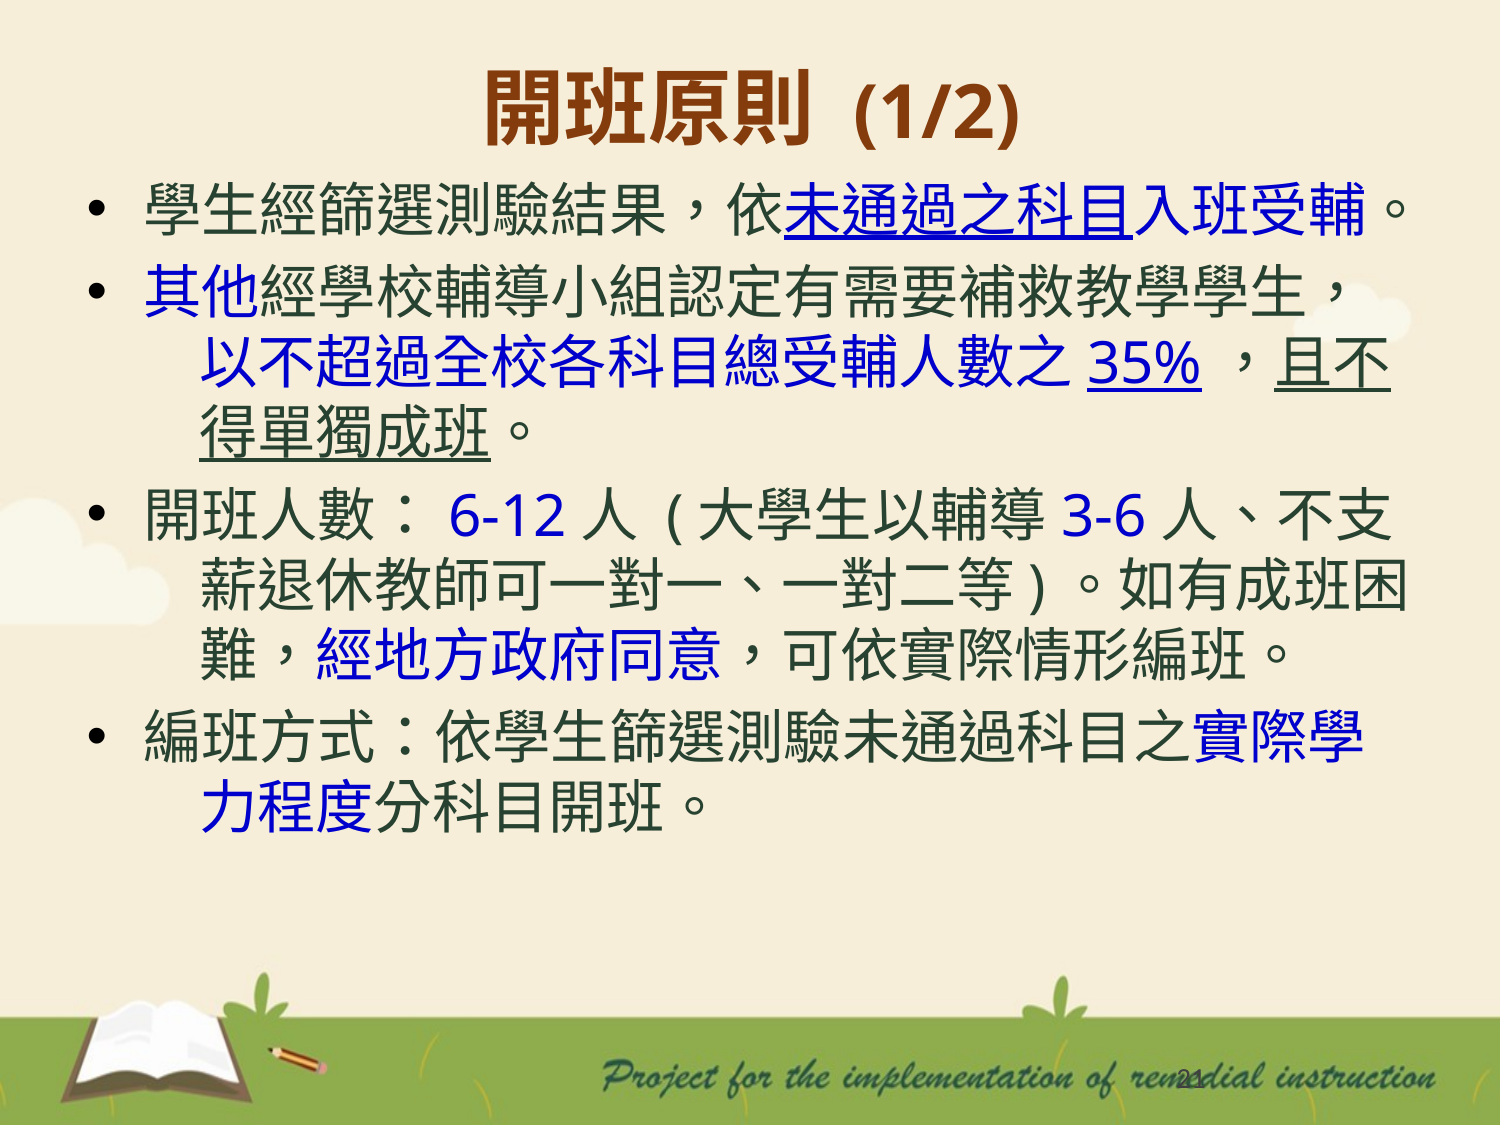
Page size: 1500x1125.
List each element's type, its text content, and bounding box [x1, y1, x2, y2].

title 開班原則 (1/2) [13, 45, 1491, 178]
text_box [1161, 1046, 1499, 1107]
text_box 學生經篩選測驗結果，依未通過之科目入班受輔。 其他經學校輔導小組認定有需要補救教學學生，以不超過全校各科目總受輔人數之35%，且不得單獨成班。 開班人數：6-12人 (大學生以輔導3-6人、不支薪退休教師可一對一、一對二等)。如有成班困難，經地方政府同意，可依實際情形編班。 編班方式：依學生篩選測驗未通過科目之實際學力程度分科目開班。 [72, 178, 1430, 848]
